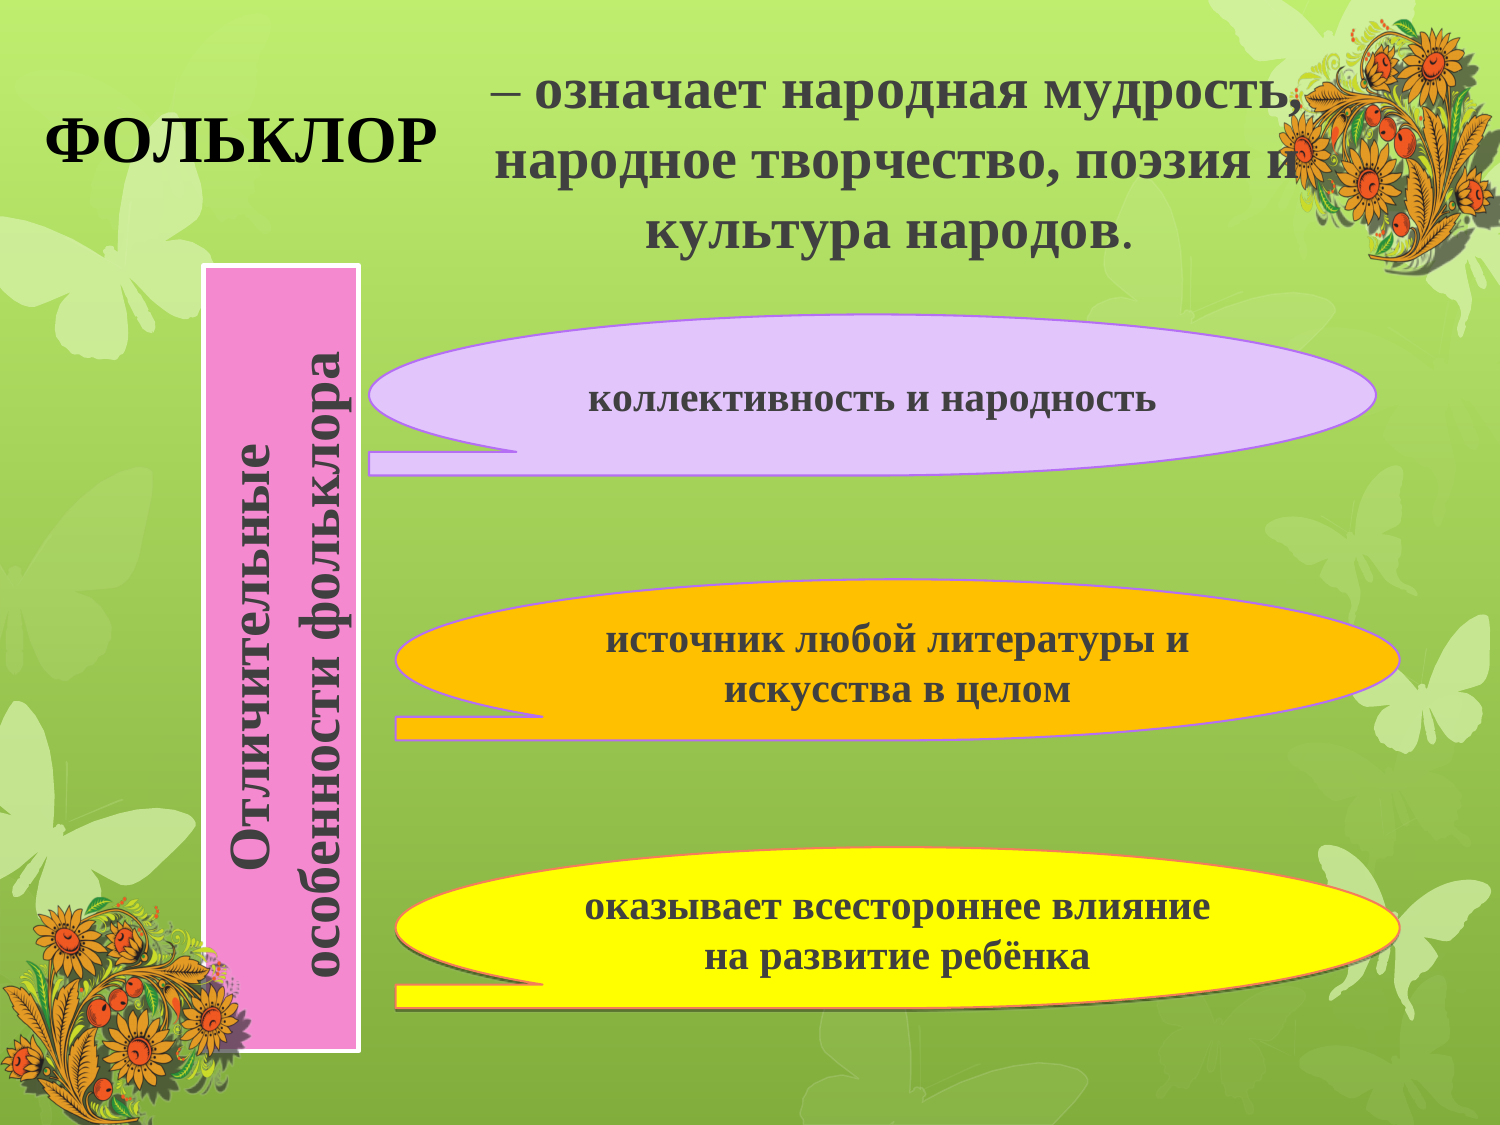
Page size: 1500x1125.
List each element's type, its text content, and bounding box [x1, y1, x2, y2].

text_box Отличительные особенности фольклора [204, 265, 359, 1051]
text_box источник любой литературы и искусства в целом [395, 579, 1400, 741]
text_box – означает народная мудрость, народное творчество, поэзия и культура народов. [360, 43, 1435, 268]
picture [0, 893, 239, 1125]
text_box коллективность и народность [368, 314, 1376, 476]
text_box оказывает всестороннее влияние на развитие ребёнка [395, 847, 1400, 1009]
text_box ФОЛЬКЛОР [29, 88, 454, 183]
picture [1278, 15, 1494, 266]
